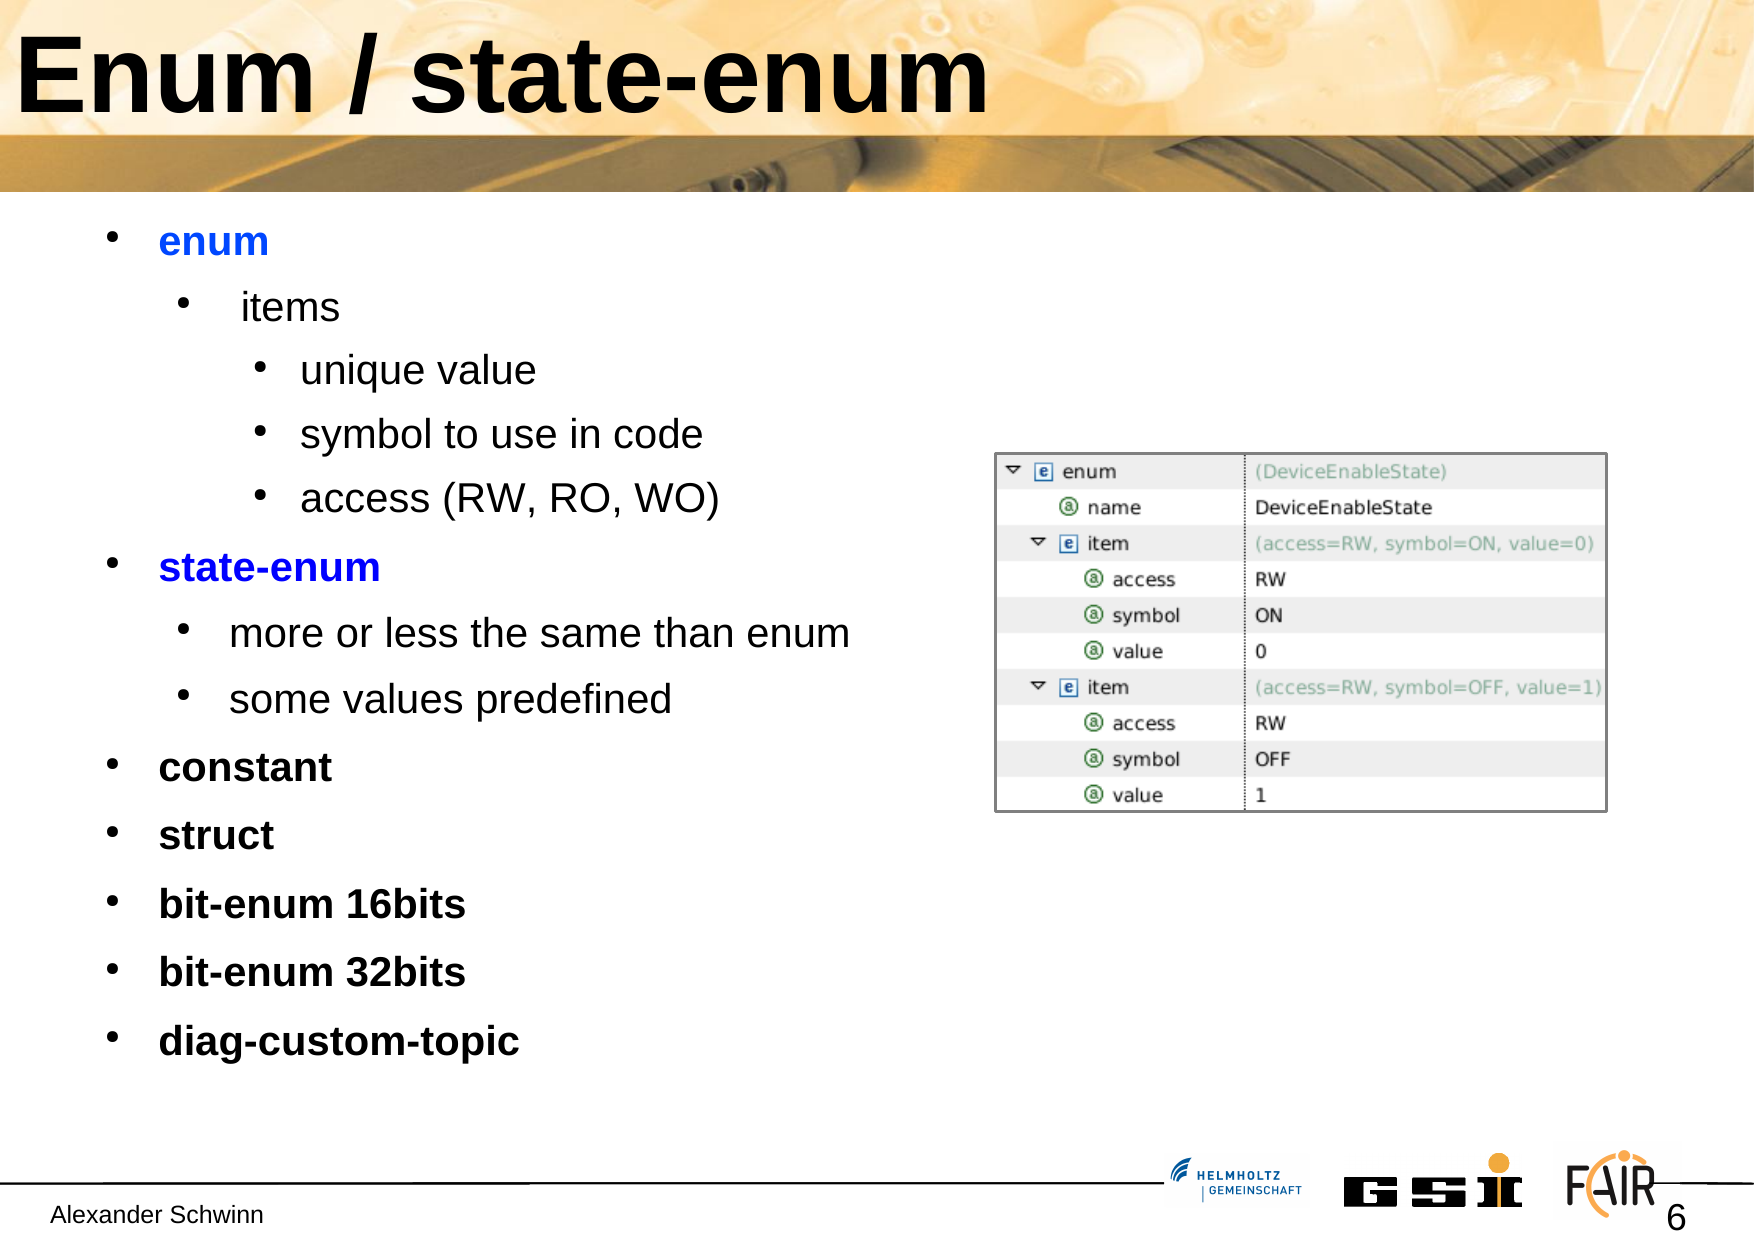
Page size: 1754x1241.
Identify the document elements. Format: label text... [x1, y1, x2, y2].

picture [0, 143, 1754, 193]
picture [997, 455, 1606, 811]
picture [1344, 1201, 1522, 1207]
picture [1553, 1141, 1682, 1220]
picture [1672, 1216, 1682, 1220]
title Enum / state-enum [0, 0, 1754, 143]
list enum items unique value symbol to use in code access (RW, RO, WO) state-enum more or less the same than enum some values predefined constant struct bit-enum 16bits bit-enum 32bits diag-custom-topic [87, 213, 1636, 1201]
picture [1164, 1201, 1310, 1208]
picture [1671, 1207, 1682, 1216]
